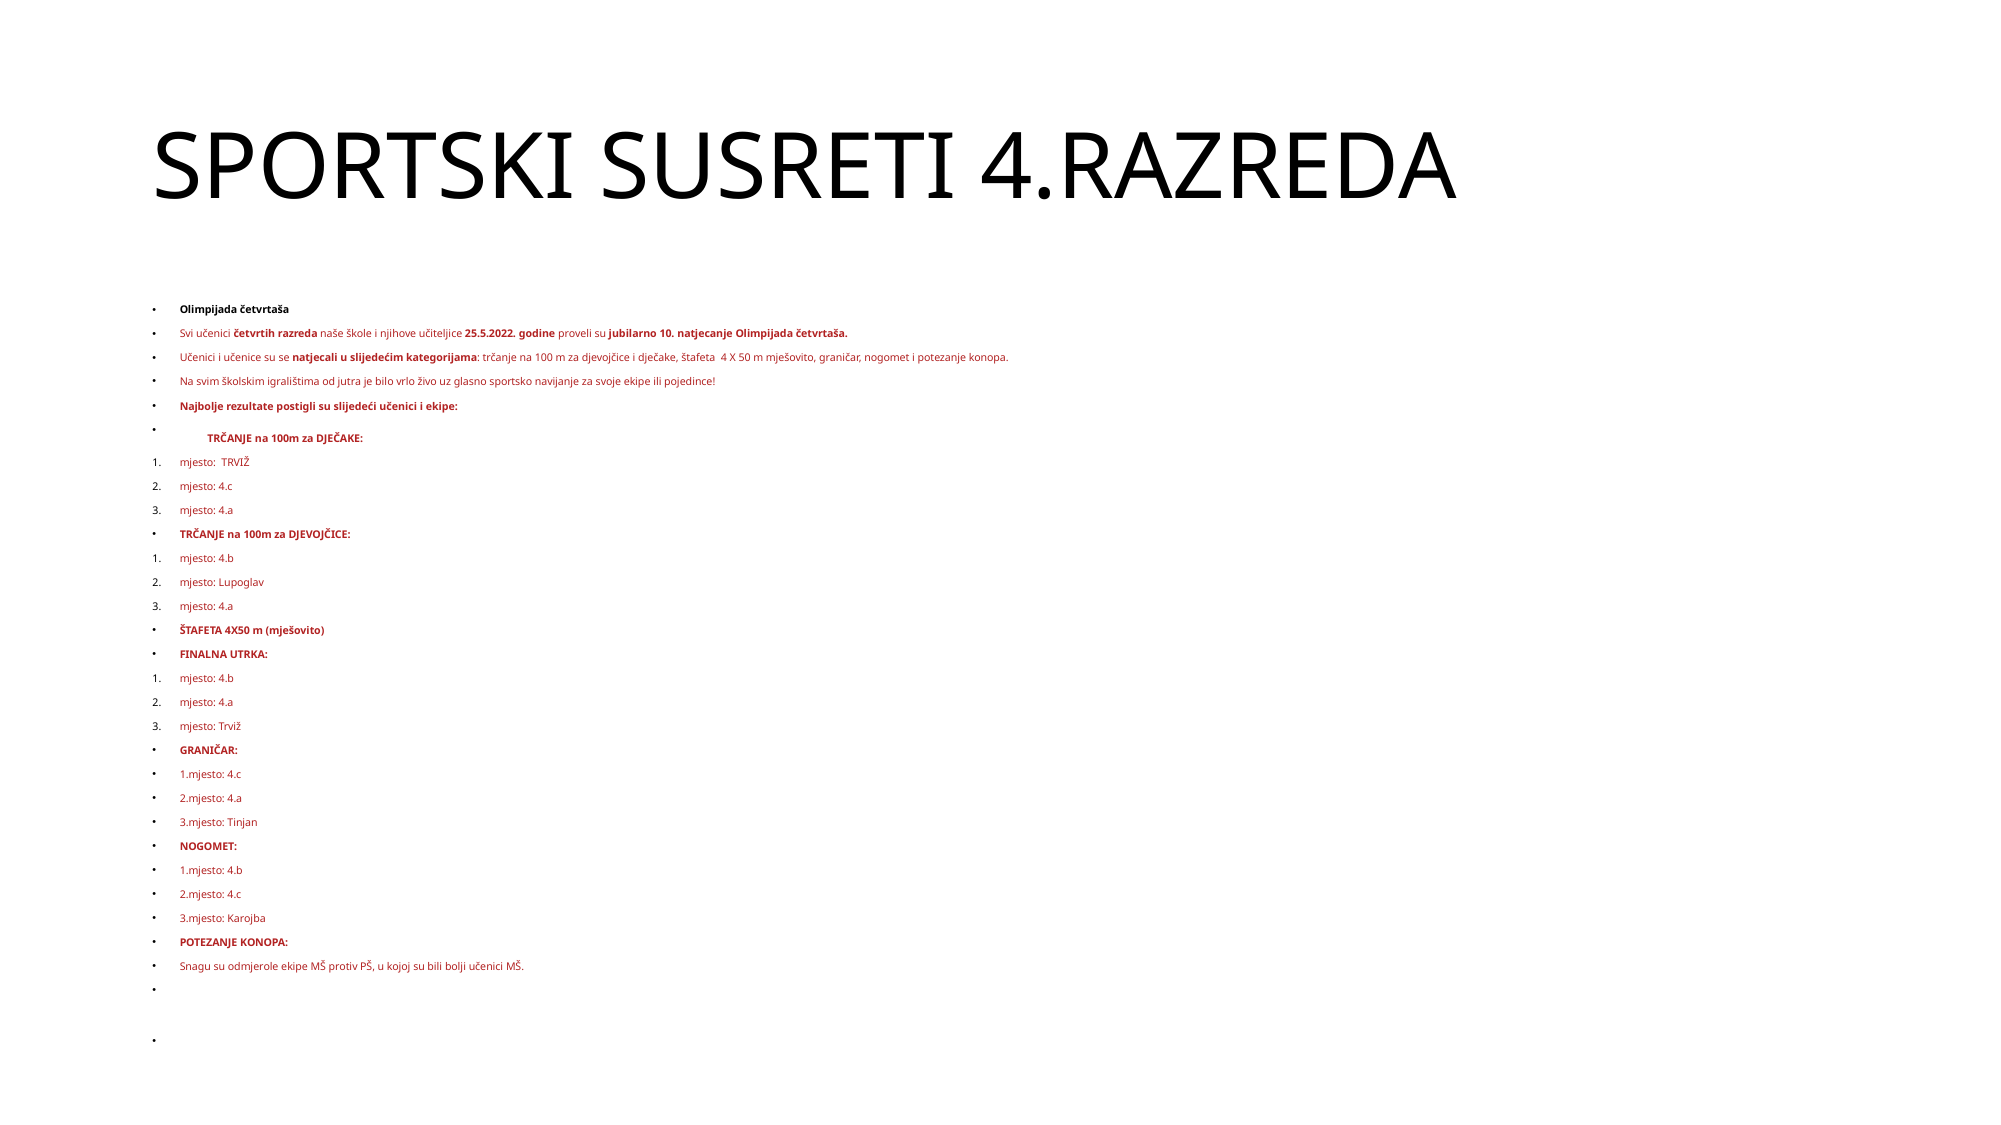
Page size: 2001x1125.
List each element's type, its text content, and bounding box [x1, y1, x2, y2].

title SPORTSKI SUSRETI 4.RAZREDA [137, 59, 1863, 278]
list Olimpijada četvrtaša Svi učenici četvrtih razreda naše škole i njihove učiteljice 25.5.2022. godine proveli su jubilarno 10. natjecanje Olimpijada četvrtaša. Učenici i učenice su se natjecali u slijedećim kategorijama: trčanje na 100 m za djevojčice i dječake, štafeta 4 X 50 m mješovito, graničar, nogomet i potezanje konopa. Na svim školskim igralištima od jutra je bilo vrlo živo uz glasno sportsko navijanje za svoje ekipe ili pojedince! Najbolje rezultate postigli su slijedeći učenici i ekipe: TRČANJE na 100m za DJEČAKE: mjesto: TRVIŽ mjesto: 4.c mjesto: 4.a TRČANJE na 100m za DJEVOJČICE: mjesto: 4.b mjesto: Lupoglav mjesto: 4.a ŠTAFETA 4X50 m (mješovito) FINALNA UTRKA: mjesto: 4.b mjesto: 4.a mjesto: Trviž GRANIČAR: 1.mjesto: 4.c 2.mjesto: 4.a 3.mjesto: Tinjan NOGOMET: 1.mjesto: 4.b 2.mjesto: 4.c 3.mjesto: Karojba POTEZANJE KONOPA: Snagu su odmjerole ekipe MŠ protiv PŠ, u kojoj su bili bolji učenici MŠ. [137, 299, 1863, 1014]
